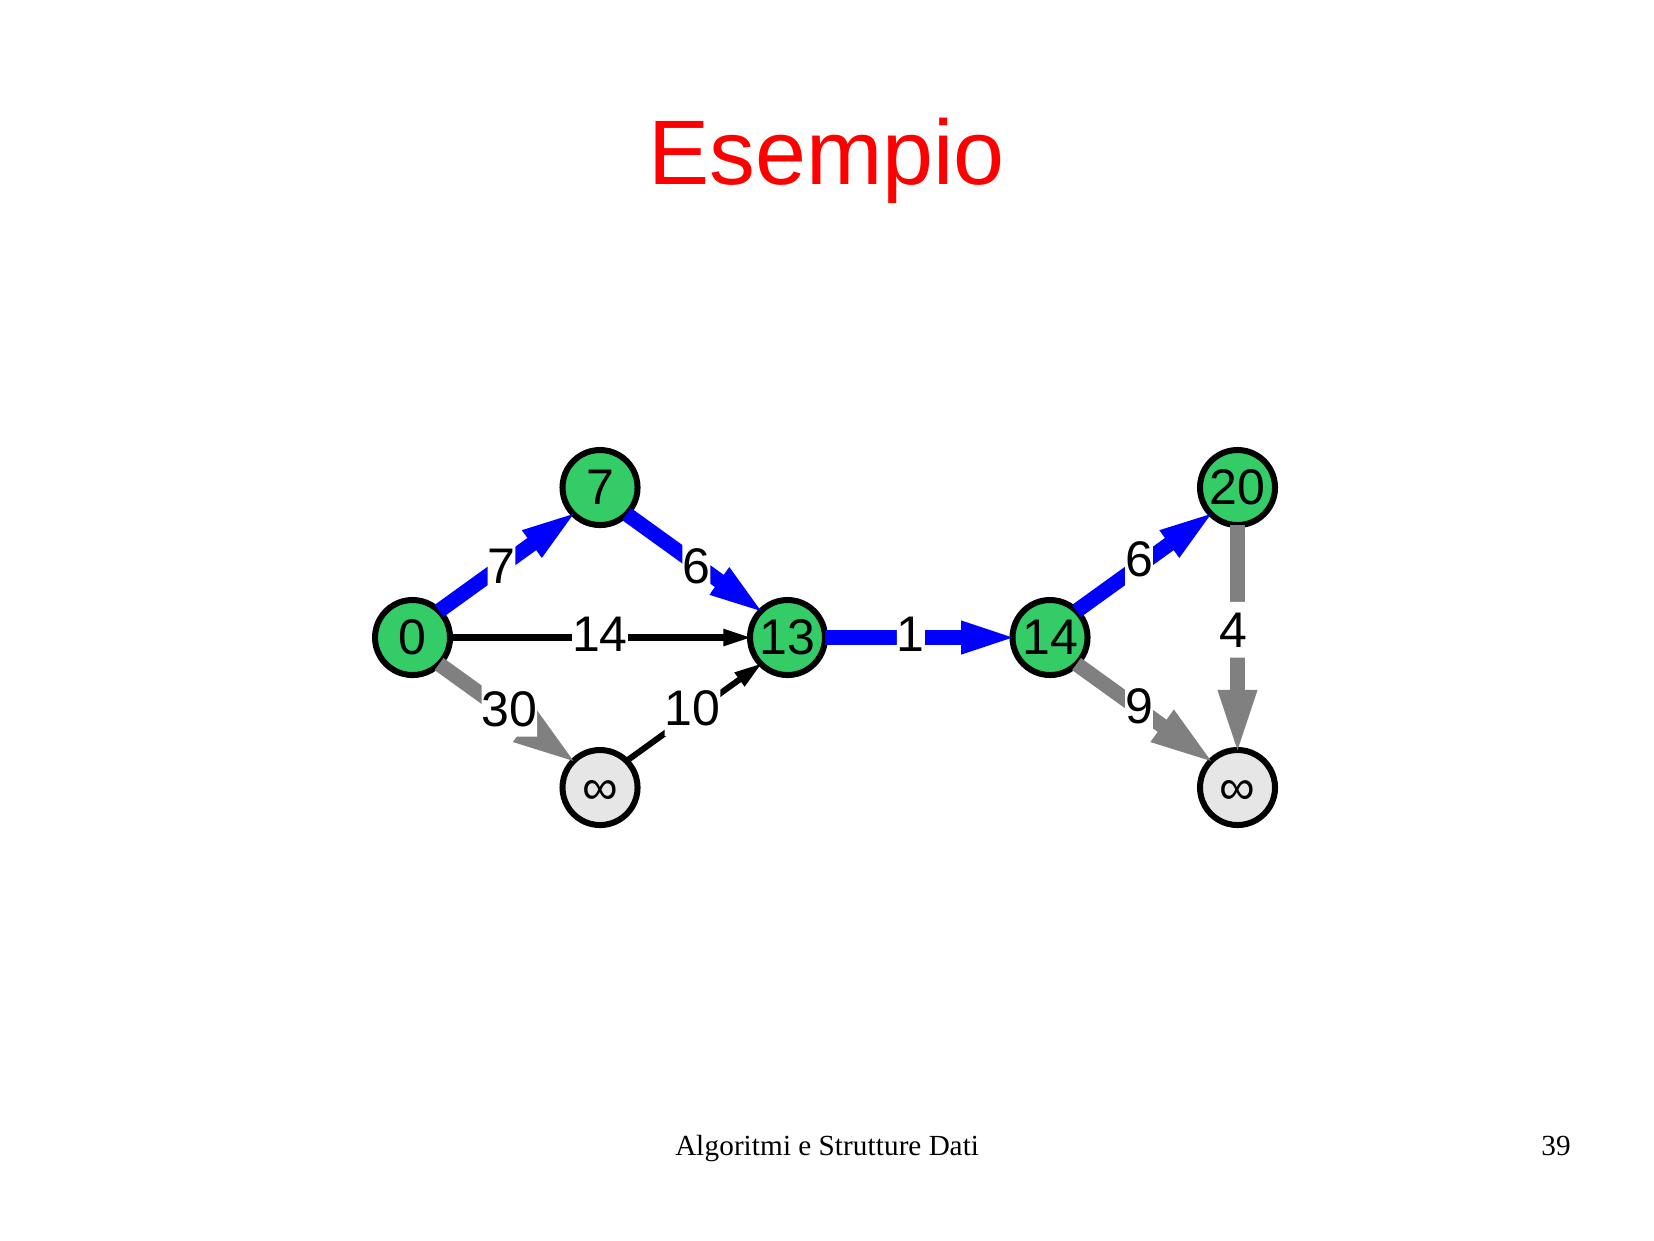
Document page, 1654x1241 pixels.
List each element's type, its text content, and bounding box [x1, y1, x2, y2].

text_box 7 [487, 538, 516, 595]
text_box 7 [562, 450, 638, 526]
text_box 1 [896, 605, 925, 662]
text_box 4 [1219, 601, 1248, 658]
text_box 20 [1200, 450, 1276, 525]
title Esempio [82, 49, 1571, 257]
text_box ∞ [1200, 750, 1276, 826]
text_box 6 [1125, 530, 1153, 587]
text_box 30 [481, 680, 538, 737]
text_box ∞ [562, 750, 638, 826]
text_box 10 [664, 680, 721, 736]
text_box 14 [572, 605, 628, 662]
text_box 14 [1012, 600, 1088, 676]
text_box 13 [750, 600, 825, 676]
text_box 0 [375, 600, 450, 676]
text_box 9 [1125, 678, 1153, 735]
text_box 6 [682, 538, 711, 595]
